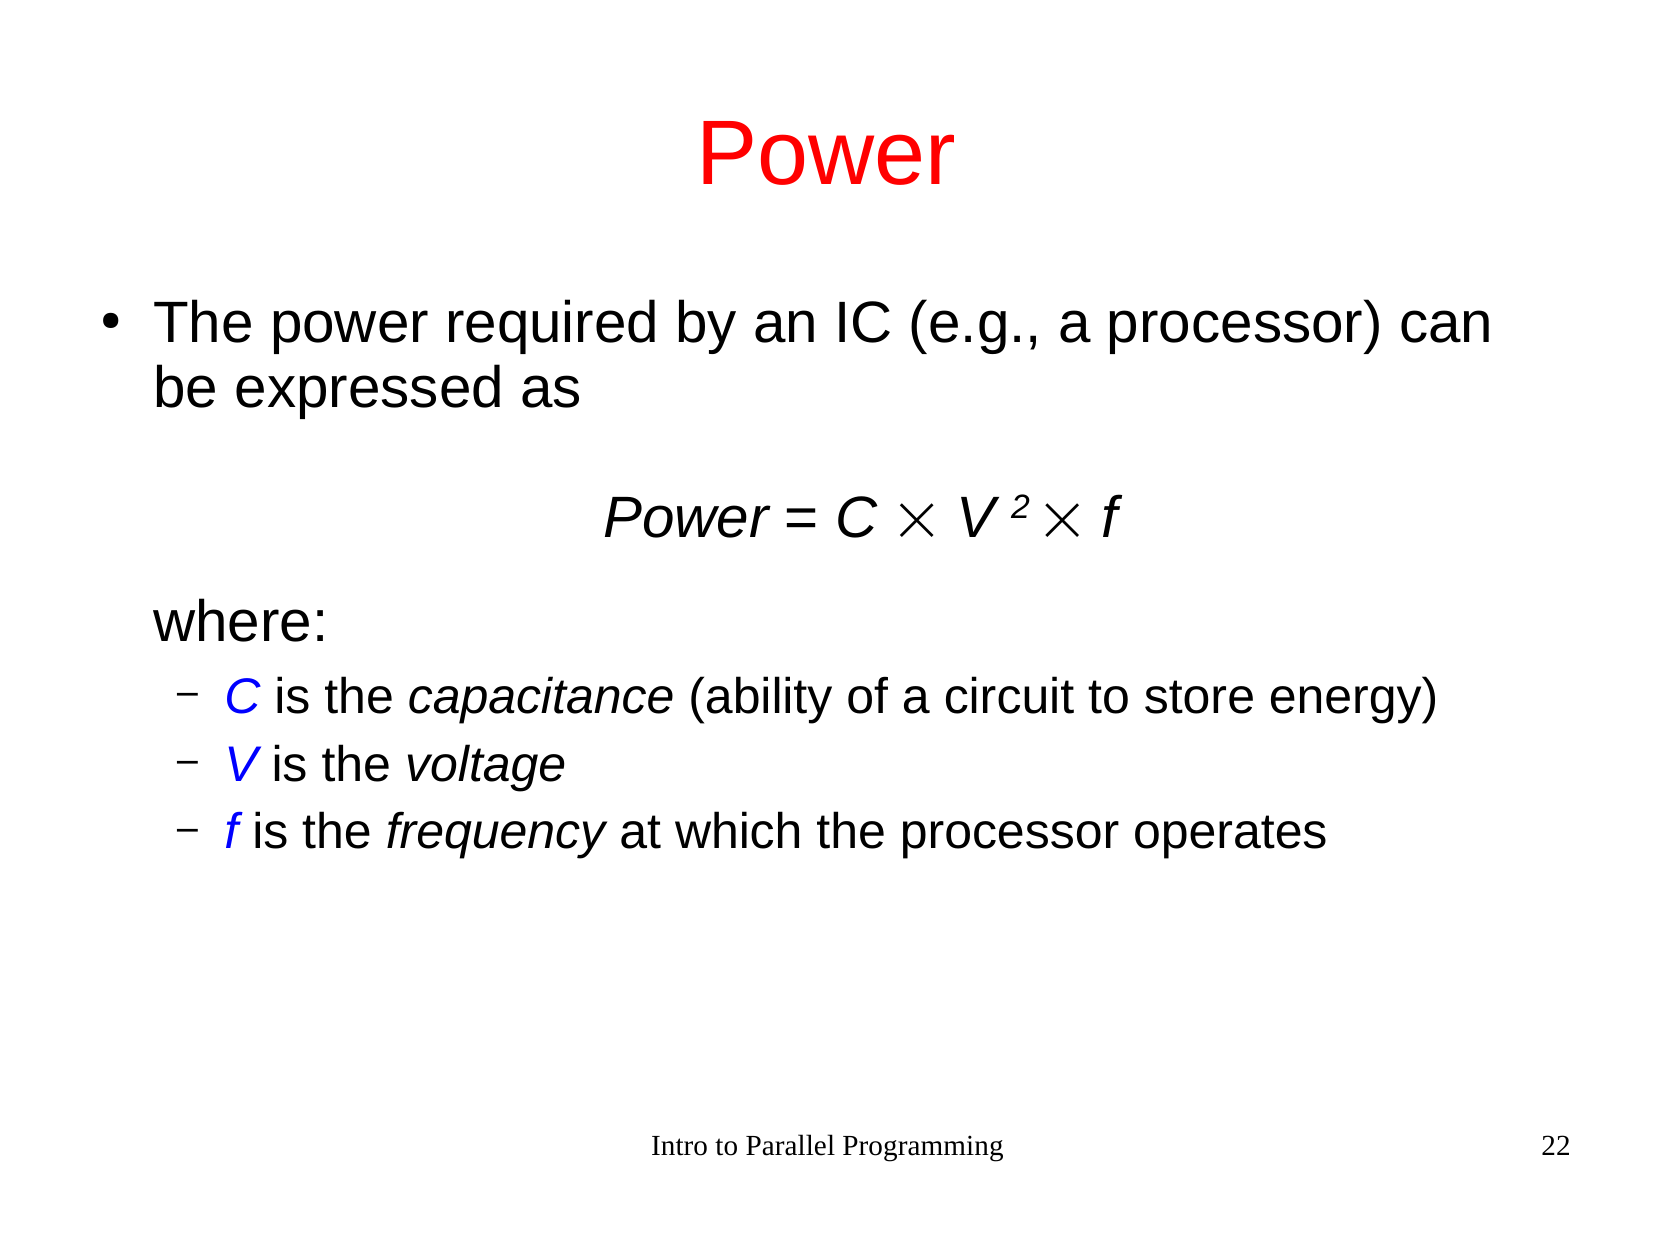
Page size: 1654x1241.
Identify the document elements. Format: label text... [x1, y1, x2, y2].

list The power required by an IC (e.g., a processor) can be expressed as Power = C ´ V 2 ´ f where: C is the capacitance (ability of a circuit to store energy) V is the voltage f is the frequency at which the processor operates [82, 290, 1571, 1109]
title Power [82, 49, 1571, 257]
